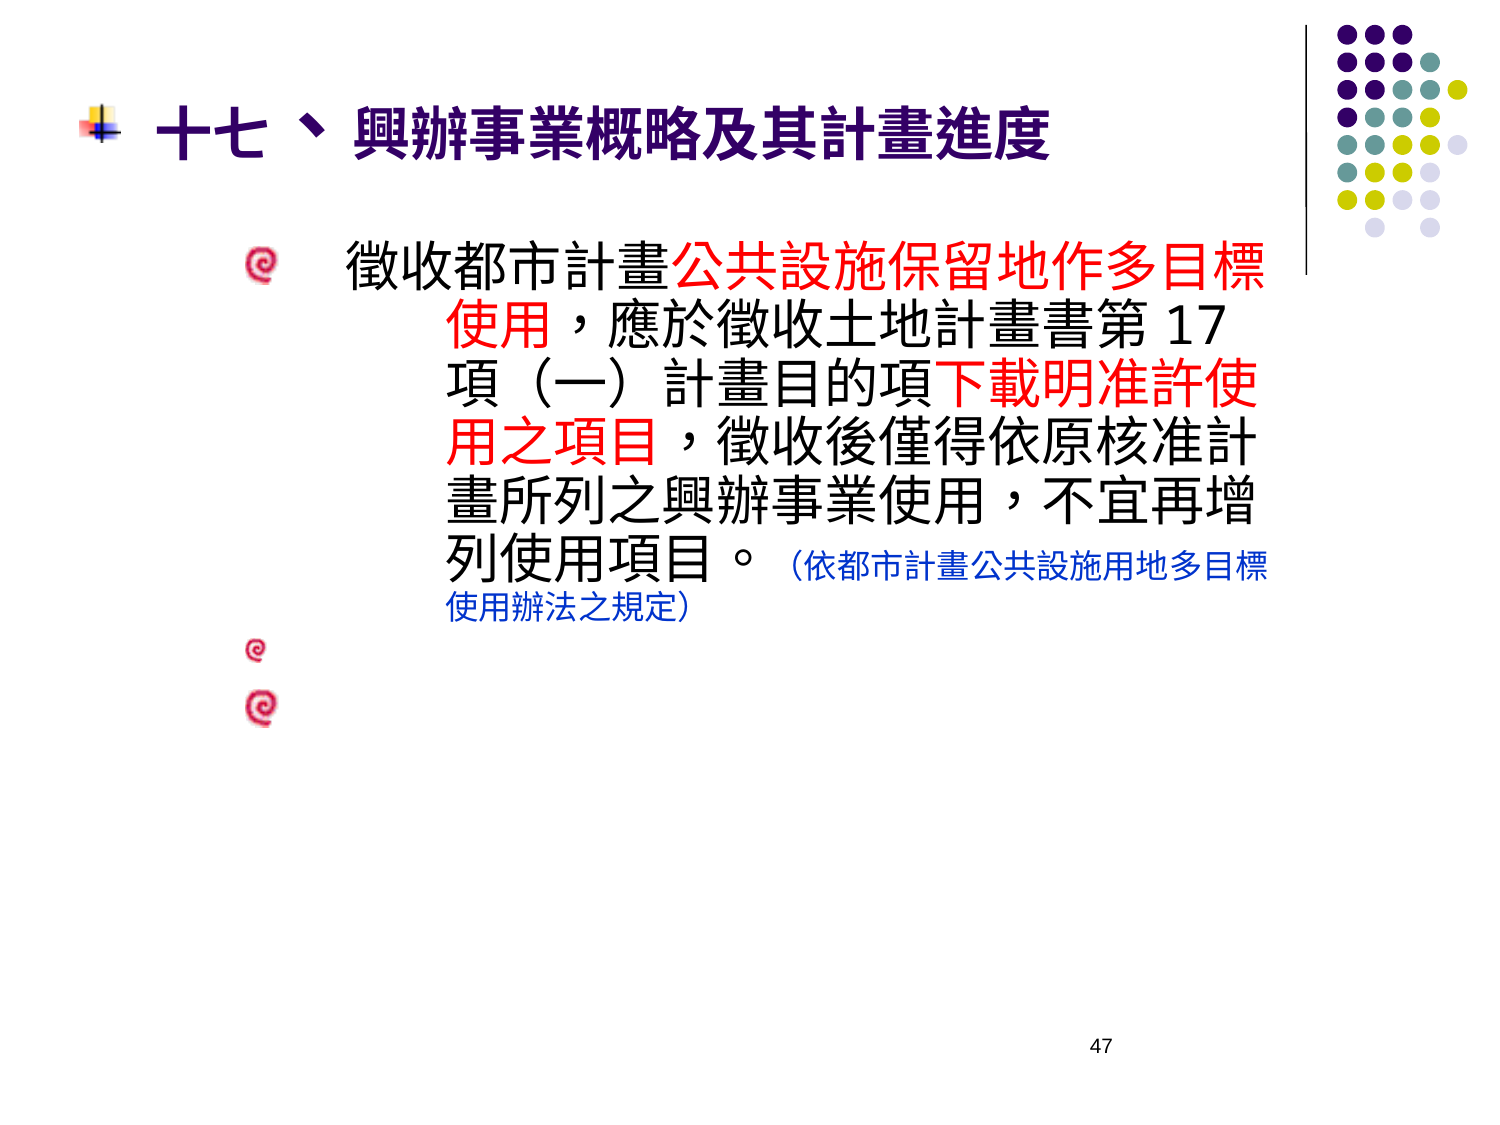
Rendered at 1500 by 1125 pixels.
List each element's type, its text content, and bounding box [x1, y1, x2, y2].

text_box 十七、興辦事業概略及其計畫進度 [65, 66, 1302, 161]
list 徵收都市計畫公共設施保留地作多目標使用，應於徵收土地計畫書第17項（一）計畫目的項下載明准許使用之項目，徵收後僅得依原核准計畫所列之興辦事業使用，不宜再增列使用項目。（依都市計畫公共設施用地多目標使用辦法之規定） [230, 231, 1306, 1036]
text_box [1074, 1025, 1426, 1101]
